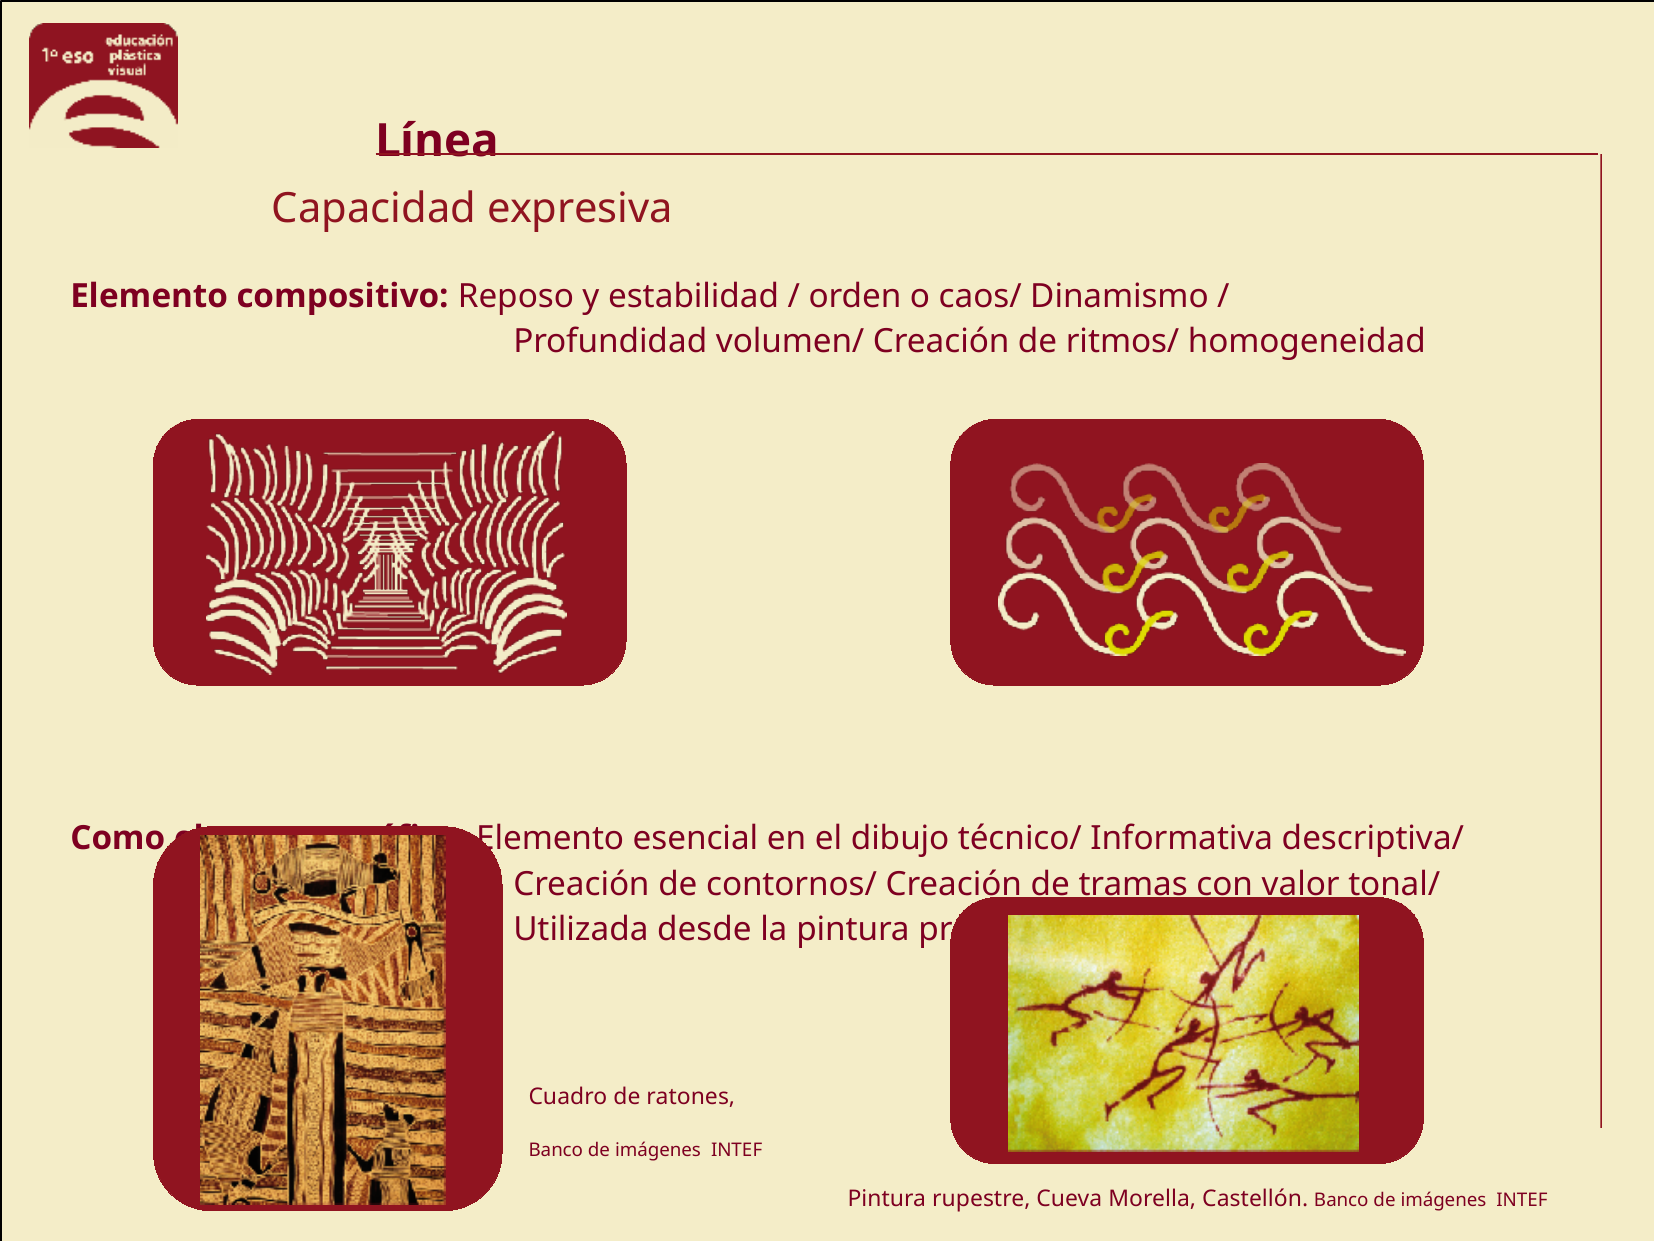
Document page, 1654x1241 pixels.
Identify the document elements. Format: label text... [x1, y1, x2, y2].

text_box [950, 419, 1424, 686]
text_box Cuadro de ratones, Banco de imágenes INTEF [513, 1072, 810, 1191]
text_box [950, 897, 1424, 1164]
text_box Capacidad expresiva [271, 159, 768, 253]
text_box [153, 419, 627, 686]
picture [0, 0, 1654, 1241]
text_box Elemento compositivo: Reposo y estabilidad / orden o caos/ Dinamismo / Profundidad volumen/ Creación de ritmos/ homogeneidad Como elemento gráfico: Elemento esencial en el dibujo técnico/ Informativa descriptiva/ Creación de contornos/ Creación de tramas con valor tonal/ Utilizada desde la pintura prehistórica hasta el Op Art. [55, 264, 1608, 1206]
text_box [153, 826, 503, 1211]
title Línea [153, 59, 1595, 148]
text_box Pintura rupestre, Cueva Morella, Castellón. Banco de imágenes INTEF [832, 1175, 1621, 1219]
